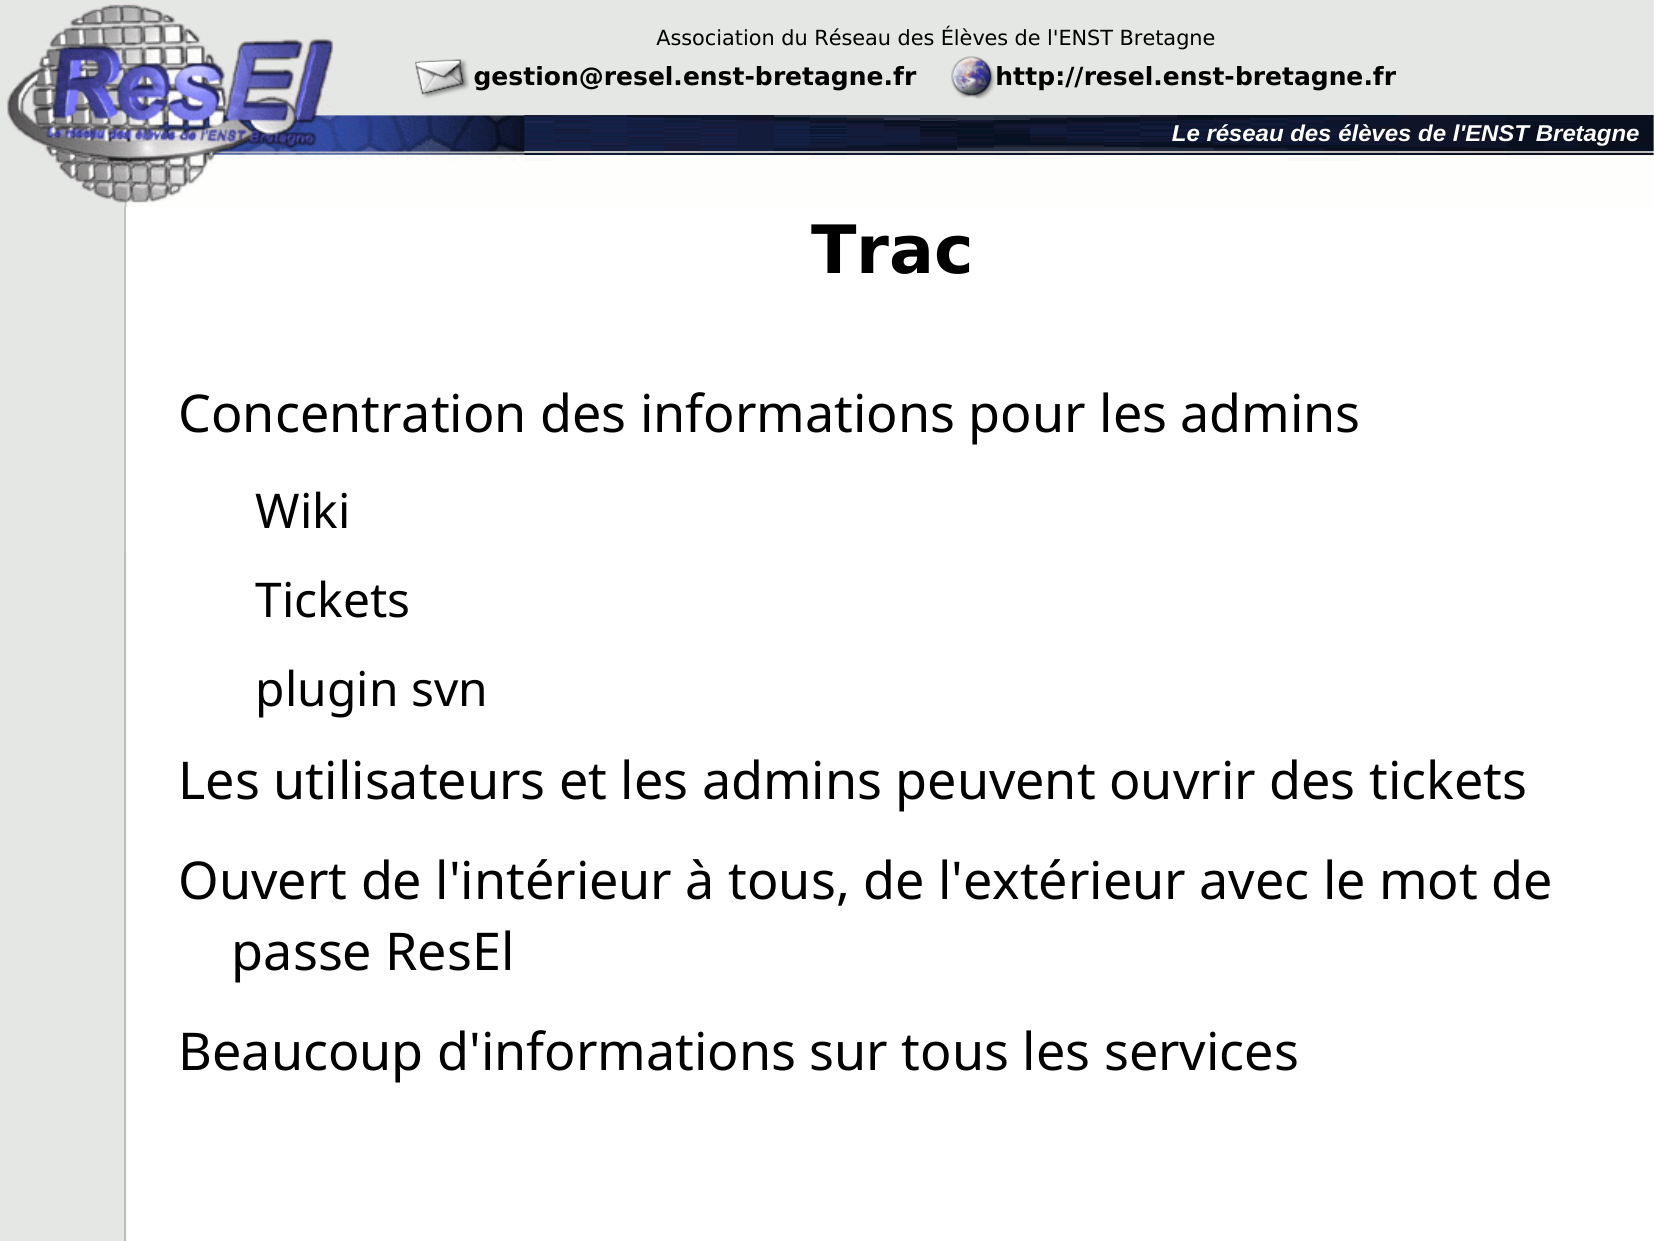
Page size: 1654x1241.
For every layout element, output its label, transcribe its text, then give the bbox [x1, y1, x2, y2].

picture [0, 0, 1654, 1241]
title Trac [195, 169, 1590, 333]
list Concentration des informations pour les admins Wiki Tickets plugin svn Les utilisateurs et les admins peuvent ouvrir des tickets Ouvert de l'intérieur à tous, de l'extérieur avec le mot de passe ResEl Beaucoup d'informations sur tous les services [161, 376, 1619, 1198]
